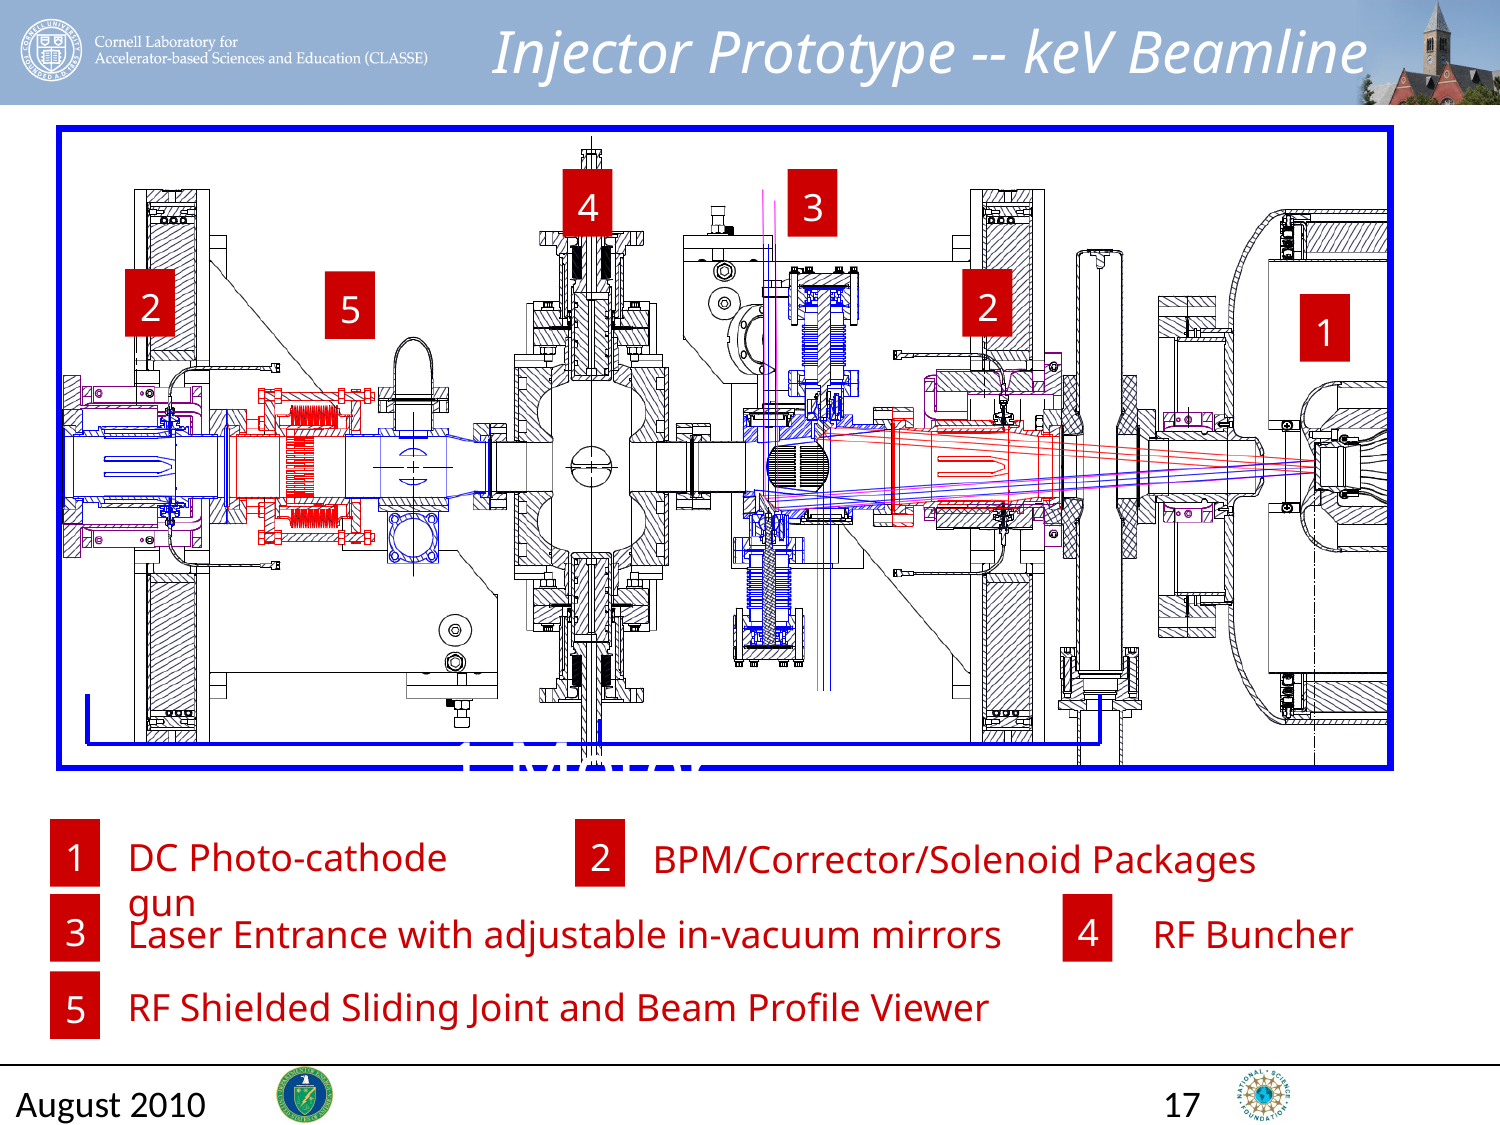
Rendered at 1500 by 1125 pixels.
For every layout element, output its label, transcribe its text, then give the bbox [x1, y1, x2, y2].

text_box 4 [1062, 894, 1113, 962]
slide_number August 2010 [0, 1065, 351, 1125]
text_box 1 [50, 819, 100, 887]
picture [0, 0, 1500, 105]
text_box RF Buncher [1137, 896, 1388, 964]
text_box 4 [562, 169, 613, 237]
text_box 3 [787, 169, 838, 237]
text_box 1 Meter [425, 706, 736, 763]
text_box 2 [125, 269, 175, 337]
text_box 2 [962, 269, 1013, 337]
text_box 3 [50, 894, 100, 962]
picture [62, 131, 1388, 766]
text_box DC Photo-cathode gun [112, 819, 538, 896]
text_box 1 [1299, 294, 1350, 362]
slide_number <number> [1147, 1065, 1498, 1125]
text_box BPM/Corrector/Solenoid Packages [637, 821, 1350, 889]
text_box Injector Prototype -- keV Beamline [425, 0, 1438, 88]
text_box RF Shielded Sliding Joint and Beam Profile Viewer [112, 969, 1075, 1037]
text_box 2 [575, 819, 625, 887]
text_box Laser Entrance with adjustable in-vacuum mirrors [112, 896, 1038, 964]
text_box 5 [50, 971, 100, 1039]
text_box 5 [324, 271, 375, 339]
